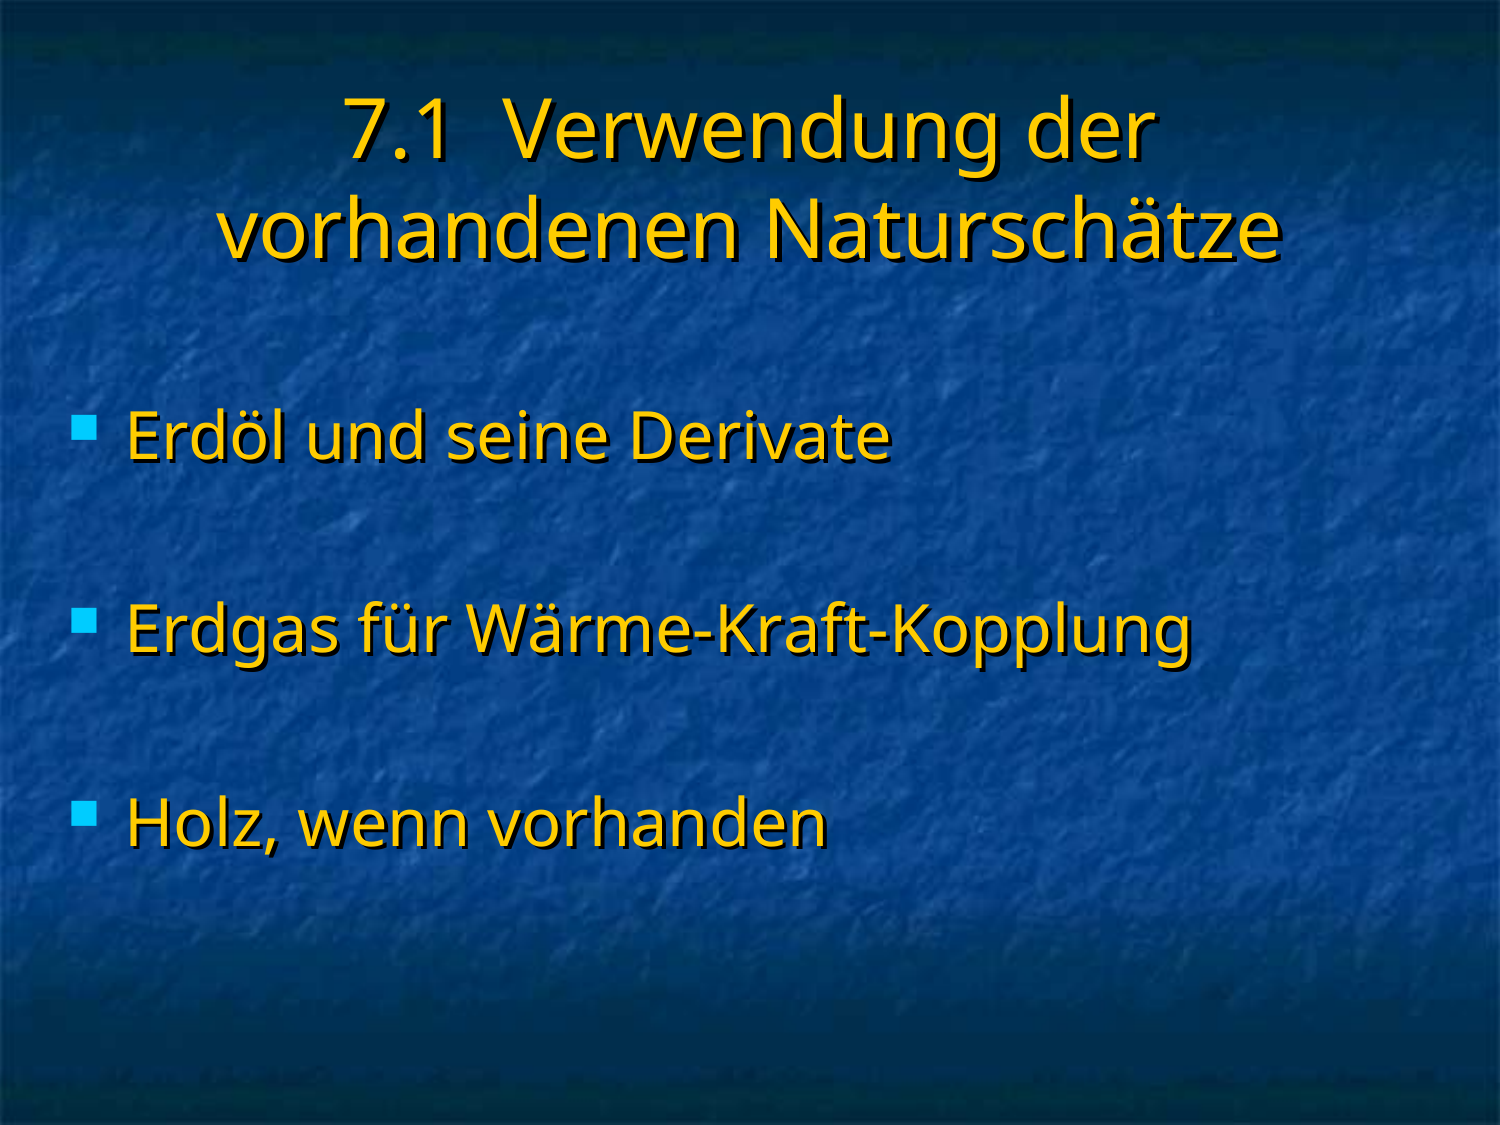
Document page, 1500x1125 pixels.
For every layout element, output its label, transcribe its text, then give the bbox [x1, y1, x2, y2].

list Erdöl und seine Derivate Erdgas für Wärme-Kraft-Kopplung Holz, wenn vorhanden [53, 385, 1404, 953]
picture [0, 0, 1500, 1125]
title 7.1 Verwendung der vorhandenen Naturschätze [75, 62, 1426, 288]
